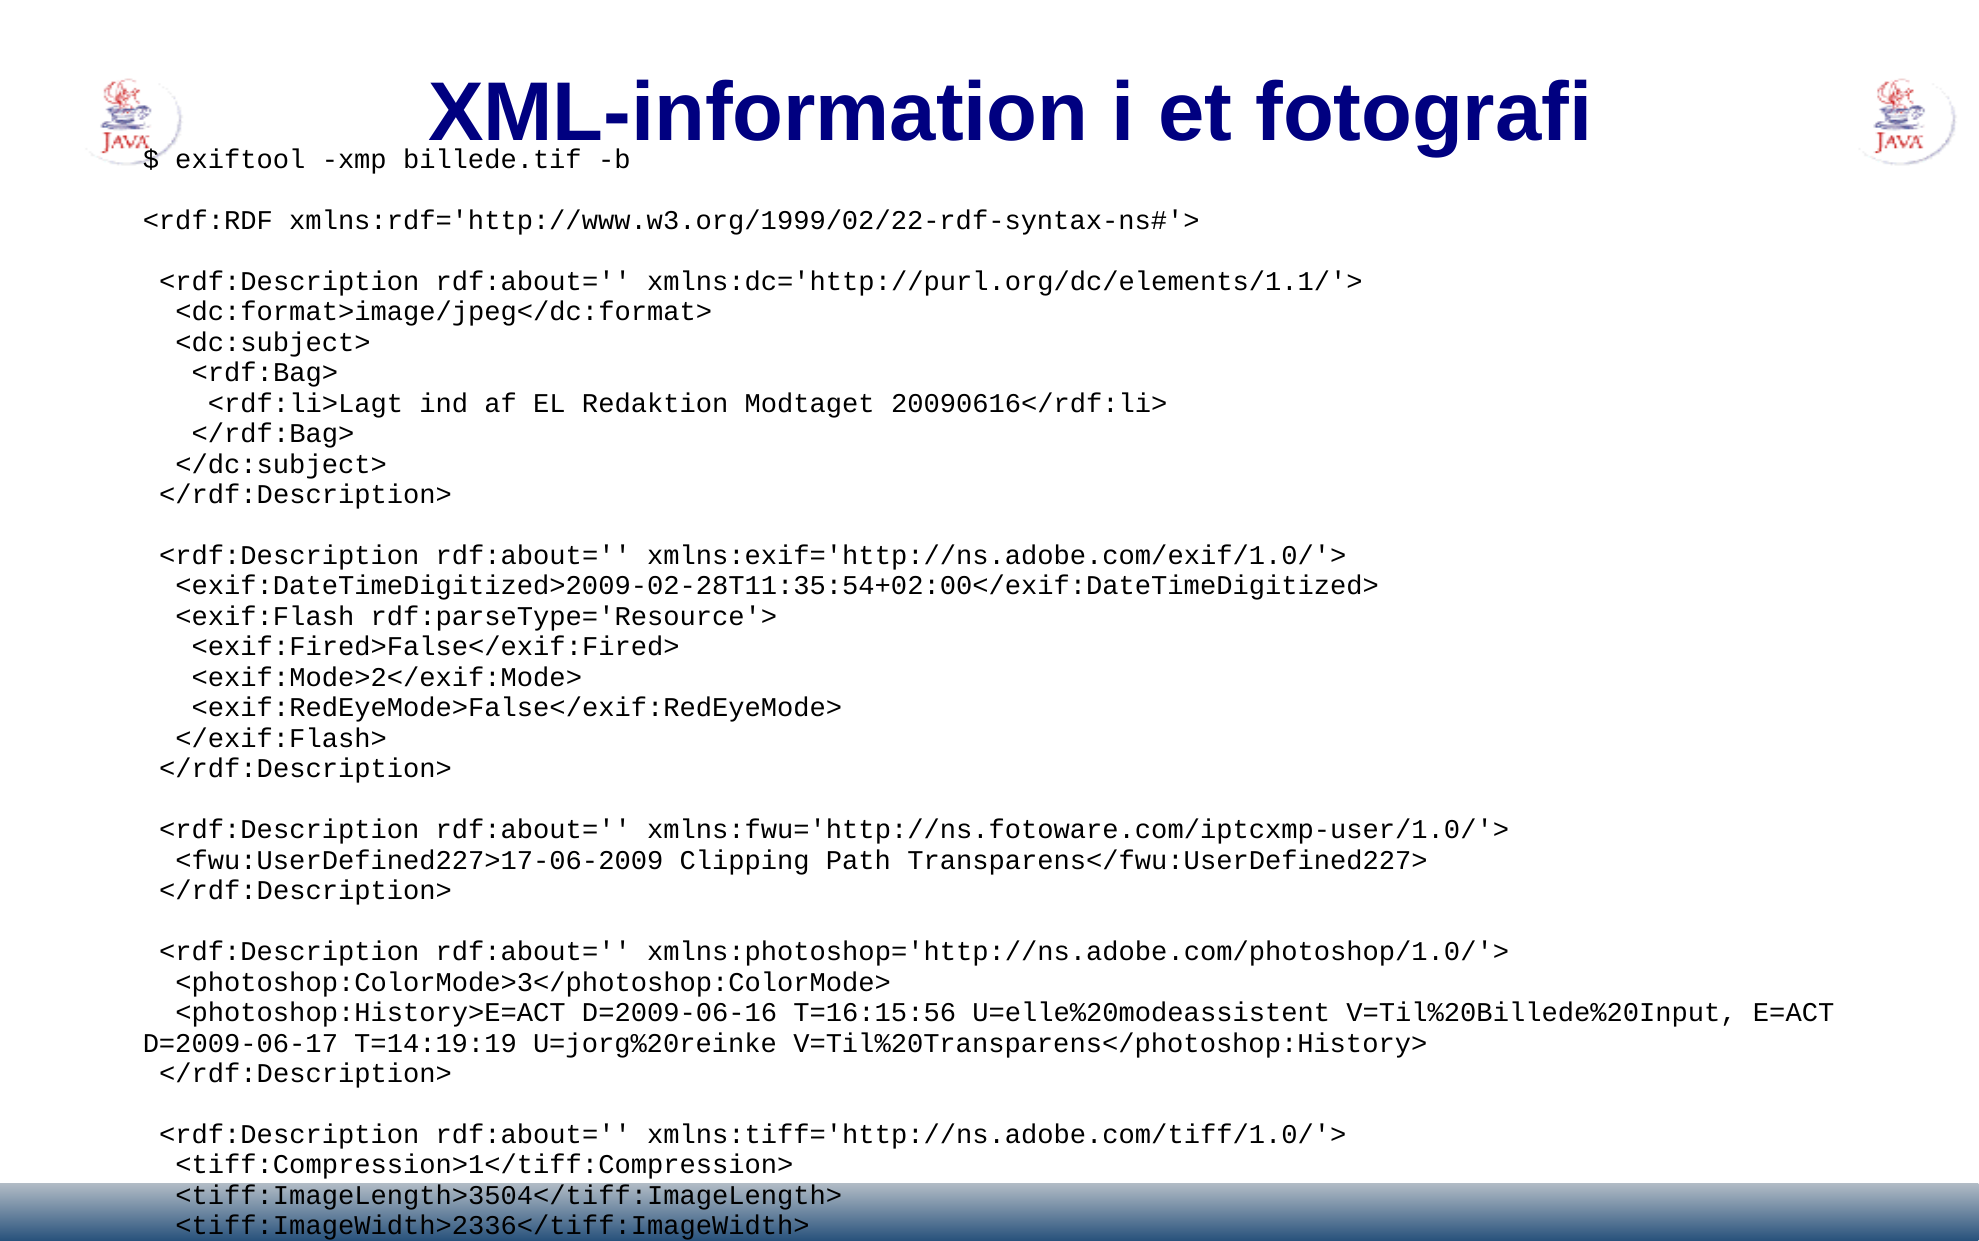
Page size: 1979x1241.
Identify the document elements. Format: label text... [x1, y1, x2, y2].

picture [1842, 71, 1961, 169]
title XML-information i et fotografi [186, 8, 1835, 145]
picture [69, 71, 186, 169]
text_box $ exiftool -xmp billede.tif -b <rdf:RDF xmlns:rdf='http://www.w3.org/1999/02/22-rdf-syntax-ns#'> <rdf:Description rdf:about='' xmlns:dc='http://purl.org/dc/elements/1.1/'> <dc:format>image/jpeg</dc:format> <dc:subject> <rdf:Bag> <rdf:li>Lagt ind af EL Redaktion Modtaget 20090616</rdf:li> </rdf:Bag> </dc:subject> </rdf:Description> <rdf:Description rdf:about='' xmlns:exif='http://ns.adobe.com/exif/1.0/'> <exif:DateTimeDigitized>2009-02-28T11:35:54+02:00</exif:DateTimeDigitized> <exif:Flash rdf:parseType='Resource'> <exif:Fired>False</exif:Fired> <exif:Mode>2</exif:Mode> <exif:RedEyeMode>False</exif:RedEyeMode> </exif:Flash> </rdf:Description> <rdf:Description rdf:about='' xmlns:fwu='http://ns.fotoware.com/iptcxmp-user/1.0/'> <fwu:UserDefined227>17-06-2009 Clipping Path Transparens</fwu:UserDefined227> </rdf:Description> <rdf:Description rdf:about='' xmlns:photoshop='http://ns.adobe.com/photoshop/1.0/'> <photoshop:ColorMode>3</photoshop:ColorMode> <photoshop:History>E=ACT D=2009-06-16 T=16:15:56 U=elle%20modeassistent V=Til%20Billede%20Input, E=ACT D=2009-06-17 T=14:19:19 U=jorg%20reinke V=Til%20Transparens</photoshop:History> </rdf:Description> <rdf:Description rdf:about='' xmlns:tiff='http://ns.adobe.com/tiff/1.0/'> <tiff:Compression>1</tiff:Compression> <tiff:ImageLength>3504</tiff:ImageLength> <tiff:ImageWidth>2336</tiff:ImageWidth> [142, 145, 1837, 1241]
